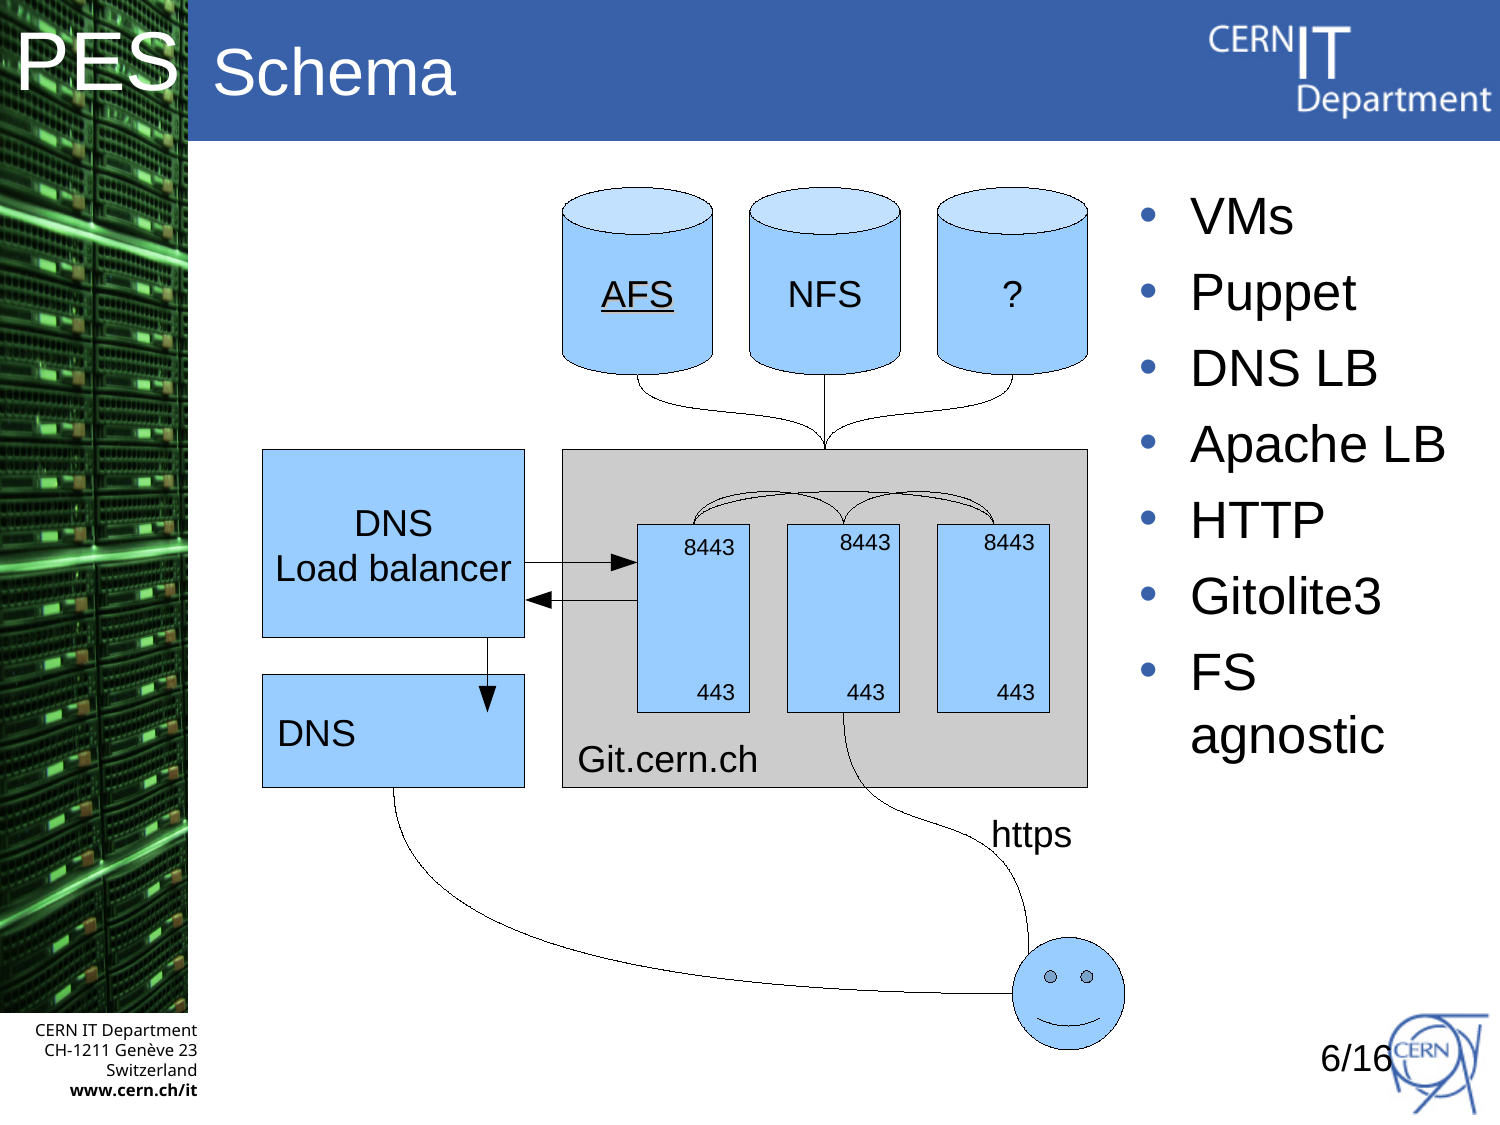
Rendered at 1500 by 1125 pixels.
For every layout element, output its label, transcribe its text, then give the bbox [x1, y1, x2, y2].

text_box 443 [982, 670, 1050, 713]
text_box [1012, 937, 1125, 1050]
text_box 8443 [669, 524, 750, 568]
text_box NFS [749, 211, 901, 375]
text_box 443 [832, 670, 900, 713]
text_box Git.cern.ch [562, 727, 774, 788]
text_box https [976, 802, 1088, 863]
text_box 8443 [969, 520, 1050, 563]
text_box DNS [262, 674, 525, 788]
text_box <number>/16 [1176, 1026, 1408, 1097]
text_box ? [937, 214, 1088, 375]
text_box 443 [682, 670, 750, 713]
title Schema [212, 0, 1125, 160]
text_box AFS [562, 214, 713, 375]
text_box DNS Load balancer [262, 449, 525, 638]
text_box [562, 449, 1088, 788]
picture [1125, 0, 1500, 141]
text_box 8443 [824, 520, 906, 563]
picture [1387, 1012, 1490, 1115]
picture [0, 0, 212, 1013]
list VMs Puppet DNS LB Apache LB HTTP Gitolite3 FS agnostic [1125, 174, 1463, 828]
